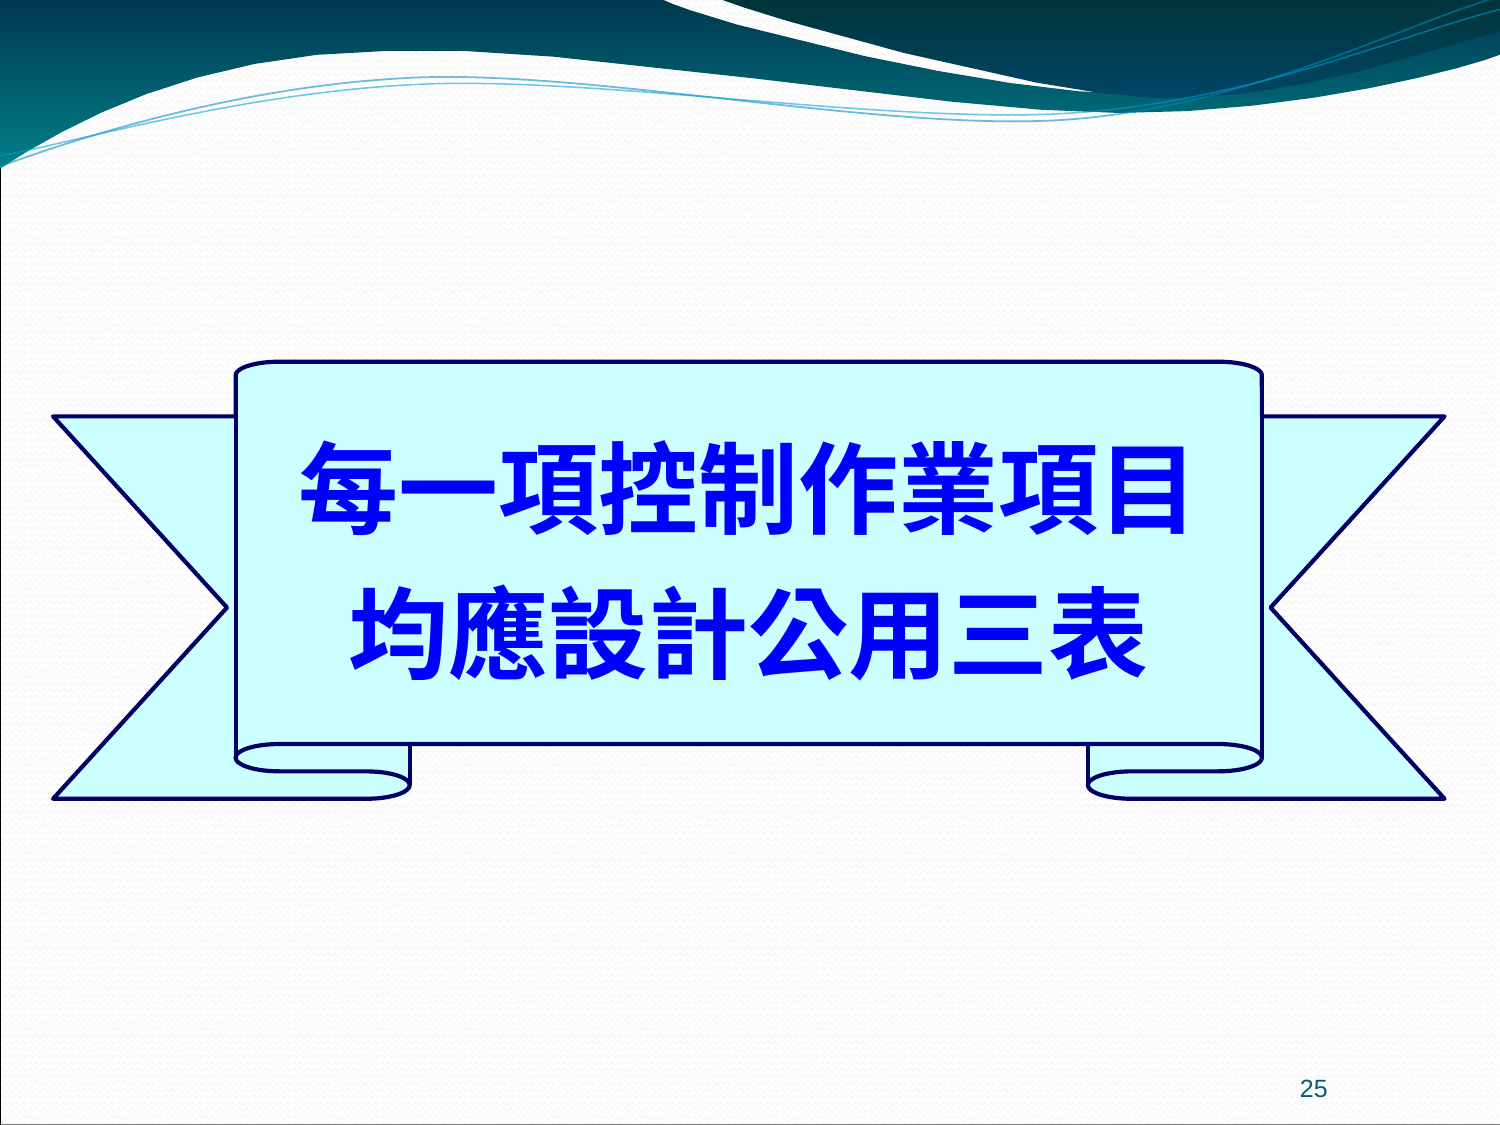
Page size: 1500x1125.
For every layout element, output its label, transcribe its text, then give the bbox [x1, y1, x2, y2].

text_box [1299, 1042, 1426, 1103]
text_box 每一項控制作業項目 均應設計公用三表 [53, 361, 1445, 799]
